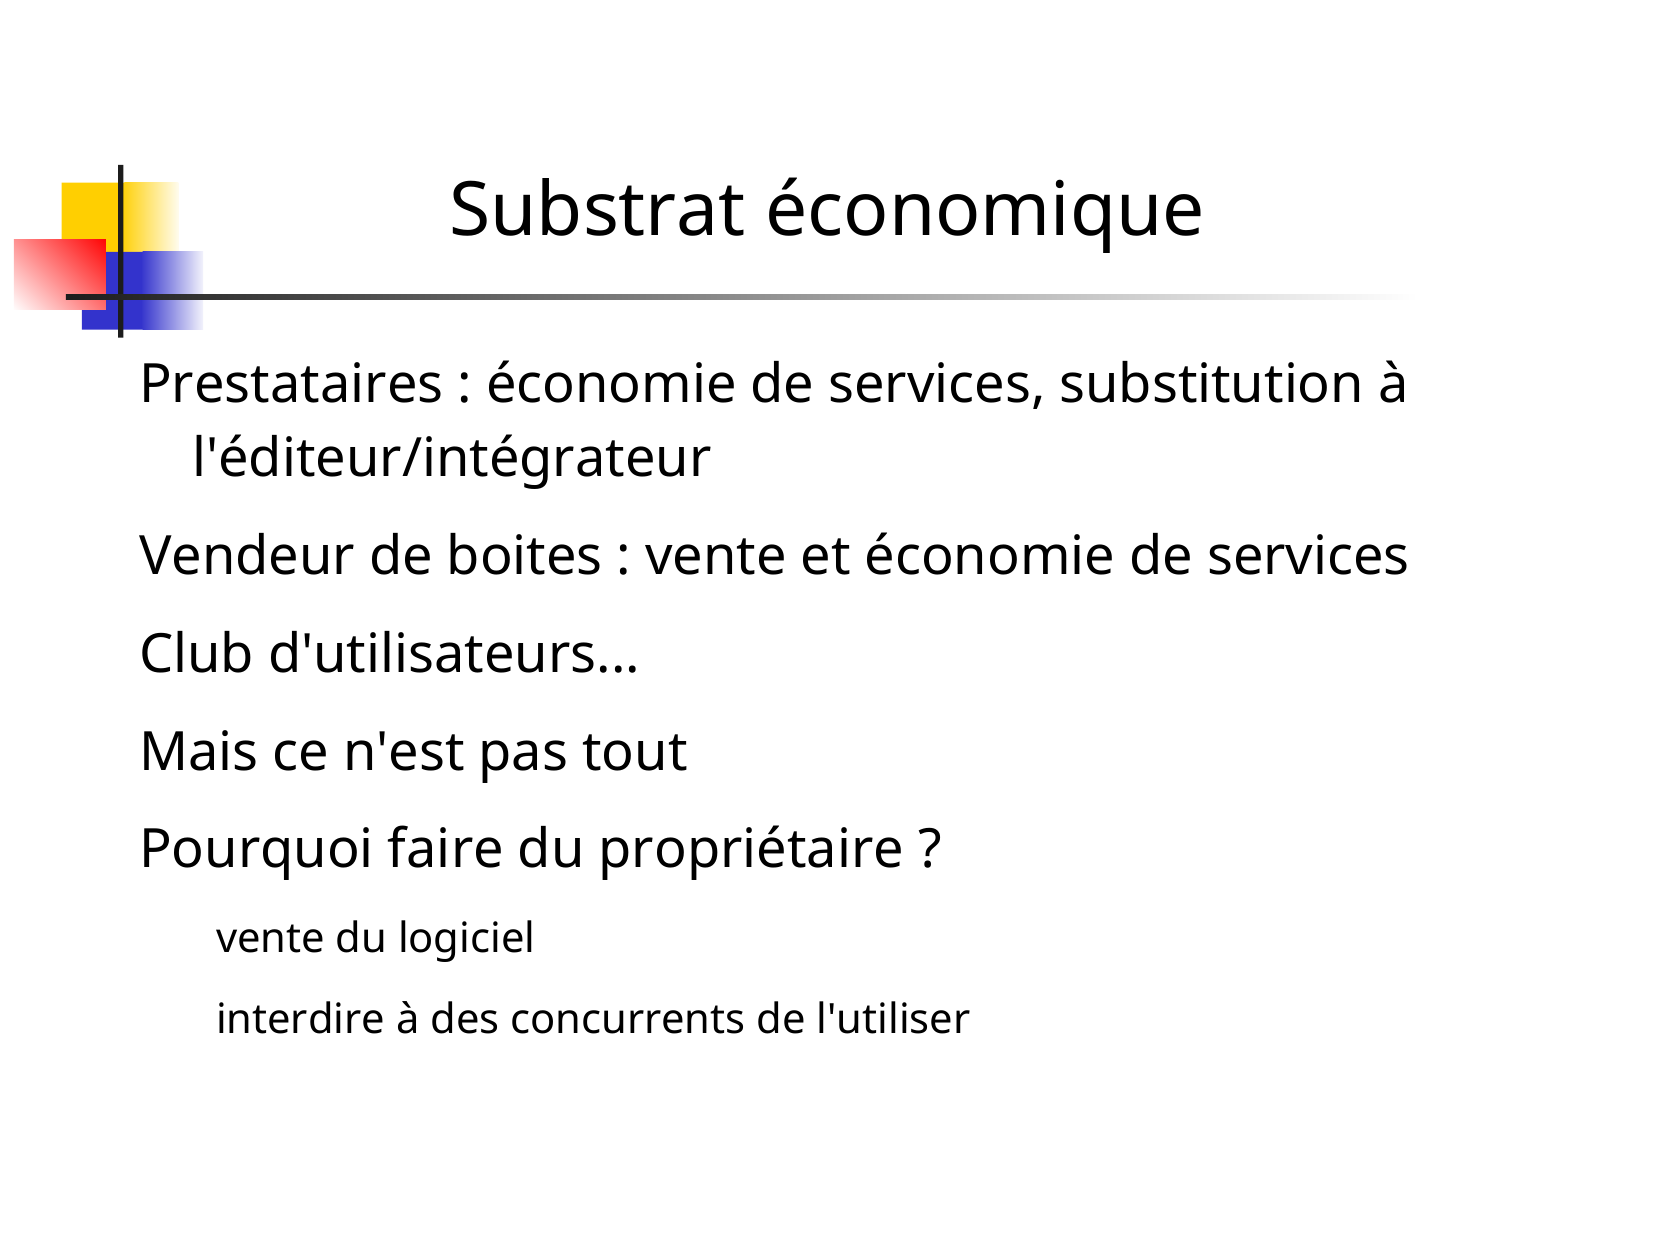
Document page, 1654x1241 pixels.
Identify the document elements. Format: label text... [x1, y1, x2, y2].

list Prestataires : économie de services, substitution à l'éditeur/intégrateur Vendeur de boites : vente et économie de services Club d'utilisateurs... Mais ce n'est pas tout Pourquoi faire du propriétaire ? vente du logiciel interdire à des concurrents de l'utiliser [121, 344, 1534, 1112]
title Substrat économique [121, 110, 1534, 303]
